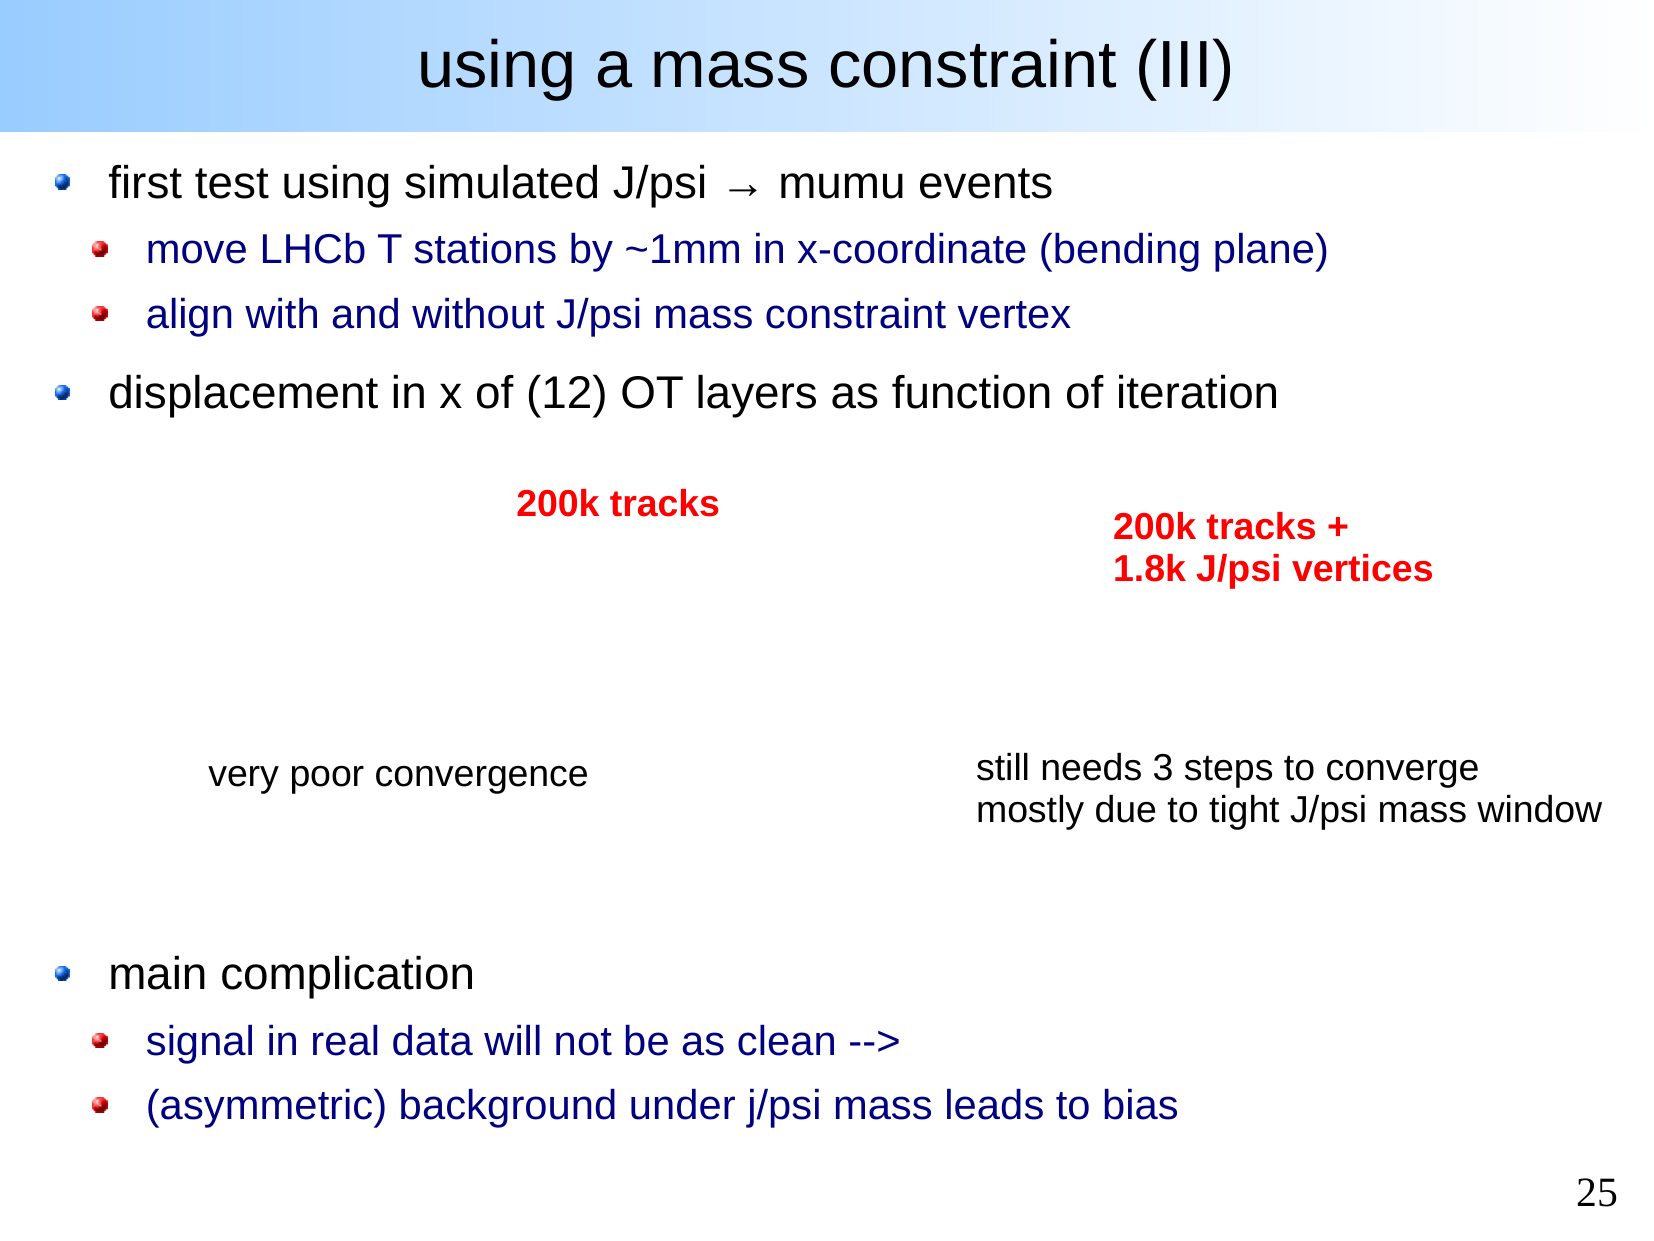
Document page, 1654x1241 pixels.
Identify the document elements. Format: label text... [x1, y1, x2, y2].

text_box still needs 3 steps to converge mostly due to tight J/psi mass window [961, 739, 1618, 838]
list first test using simulated J/psi → mumu events move LHCb T stations by ~1mm in x-coordinate (bending plane) align with and without J/psi mass constraint vertex displacement in x of (12) OT layers as function of iteration [37, 156, 1613, 419]
text_box 200k tracks [501, 474, 735, 532]
text_box 200k tracks + 1.8k J/psi vertices [1098, 498, 1449, 597]
title using a mass constraint (III) [82, 19, 1571, 108]
list main complication signal in real data will not be as clean --> (asymmetric) background under j/psi mass leads to bias [37, 947, 1613, 1129]
text_box very poor convergence [193, 745, 604, 802]
picture [50, 419, 804, 923]
picture [828, 419, 1579, 918]
